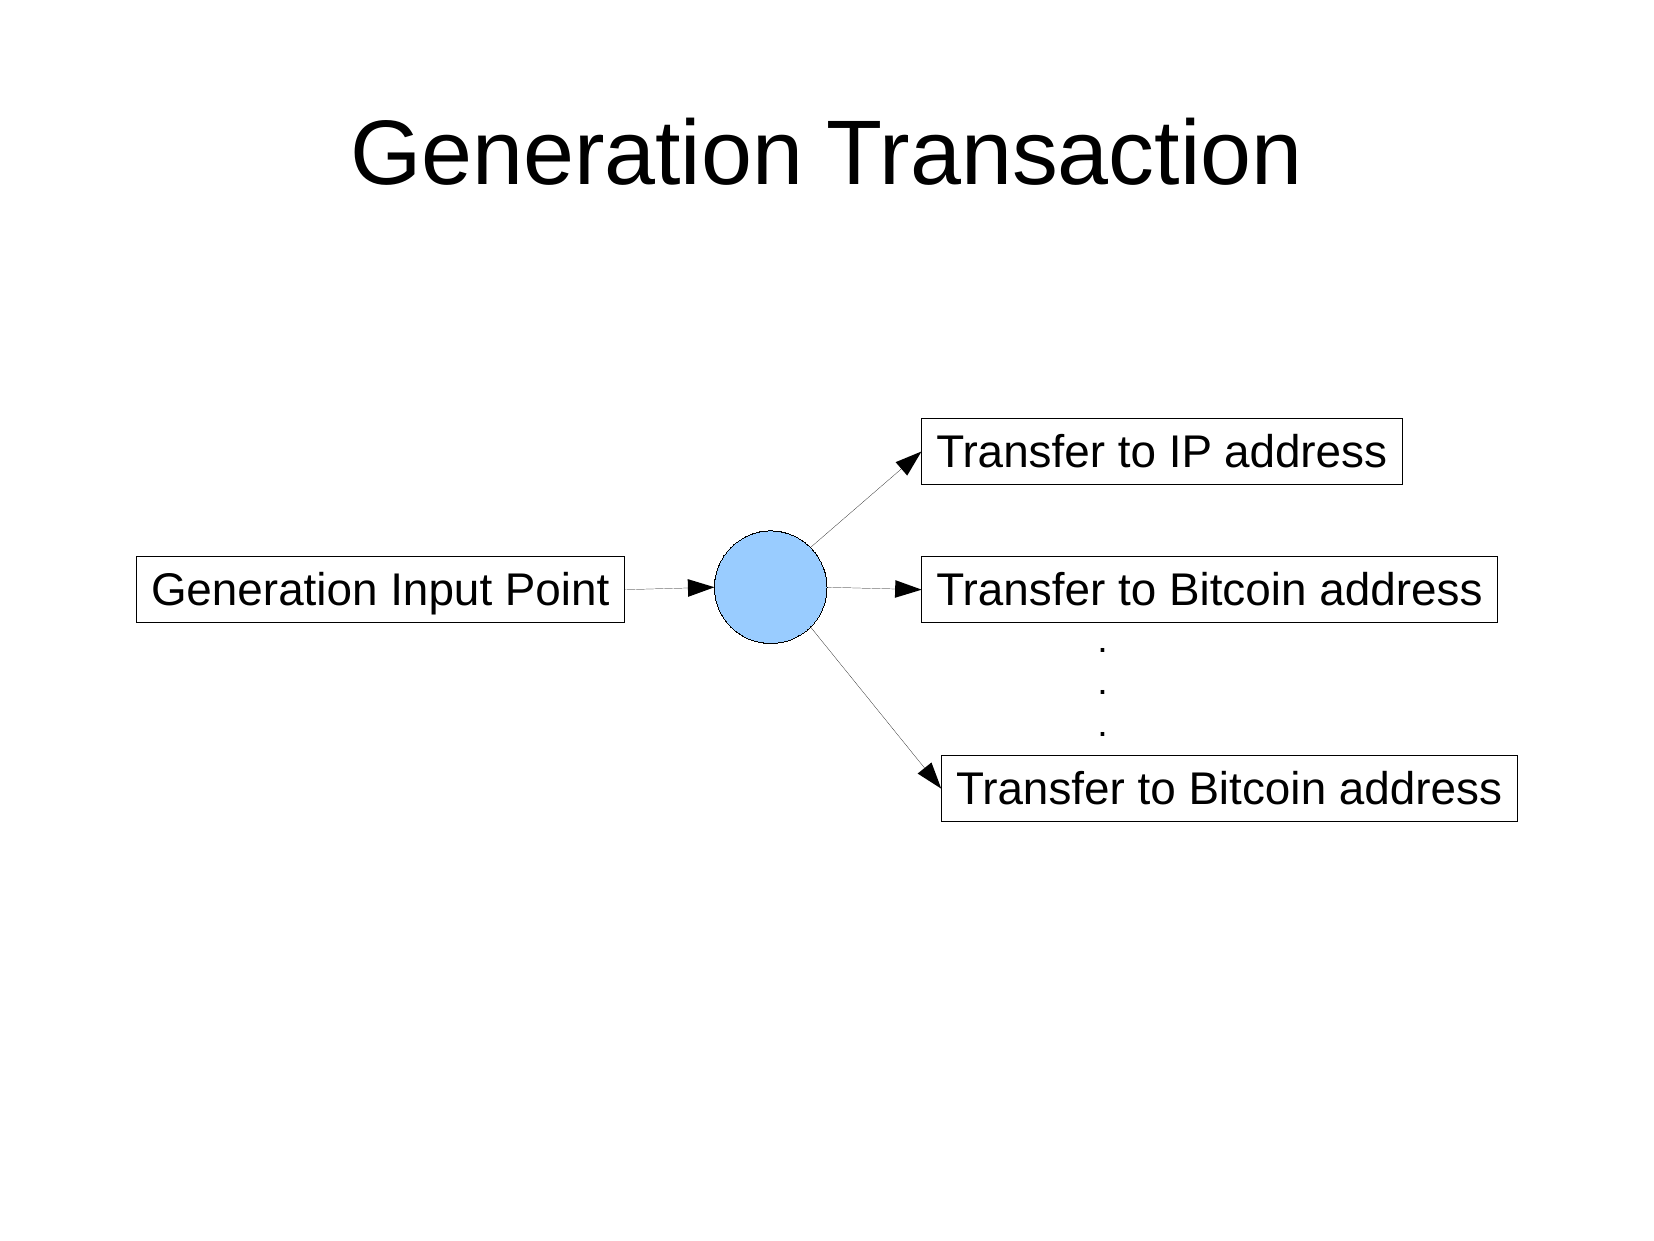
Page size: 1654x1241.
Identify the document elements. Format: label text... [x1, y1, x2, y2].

title Generation Transaction [82, 56, 1571, 250]
text_box Transfer to Bitcoin address [921, 556, 1498, 623]
text_box Generation Input Point [136, 556, 625, 623]
text_box [714, 530, 828, 644]
text_box Transfer to Bitcoin address [941, 755, 1518, 822]
text_box . . . [1082, 611, 1123, 753]
text_box Transfer to IP address [921, 418, 1403, 485]
